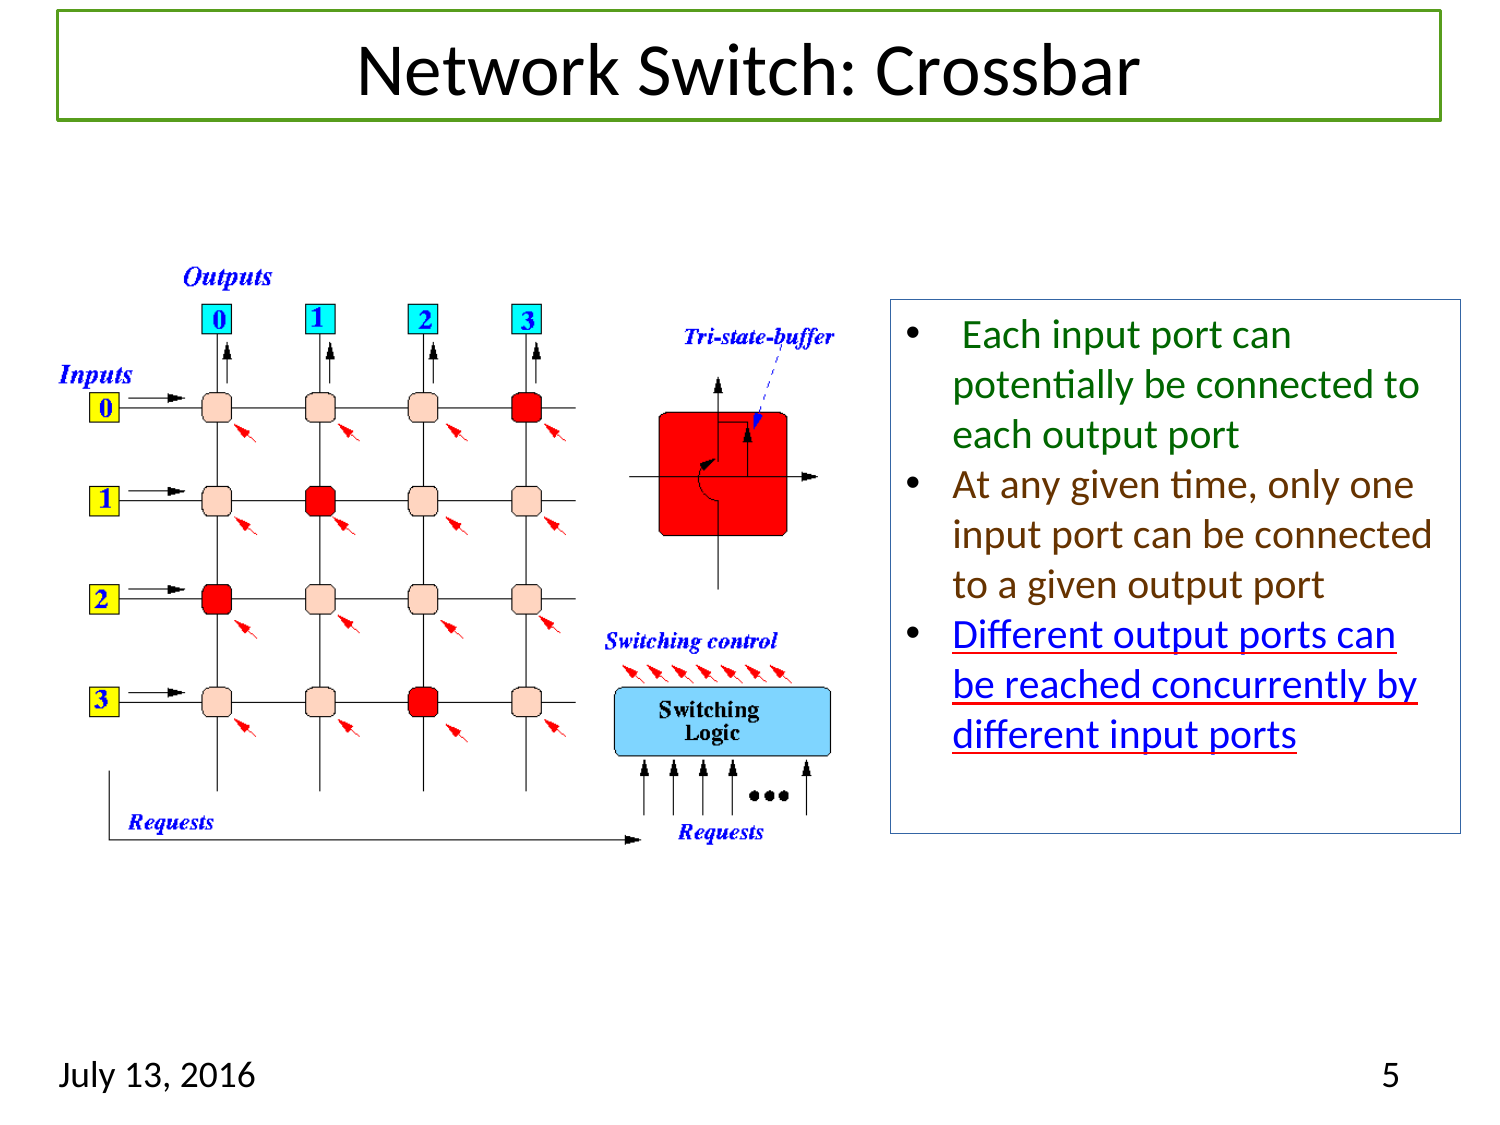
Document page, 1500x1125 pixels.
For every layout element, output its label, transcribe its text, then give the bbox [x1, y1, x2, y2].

text_box Each input port can potentially be connected to each output port At any given time, only one input port can be connected to a given output port Different output ports can be reached concurrently by different input ports [890, 299, 1461, 834]
picture [40, 258, 878, 859]
title Network Switch: Crossbar [57, 10, 1441, 121]
